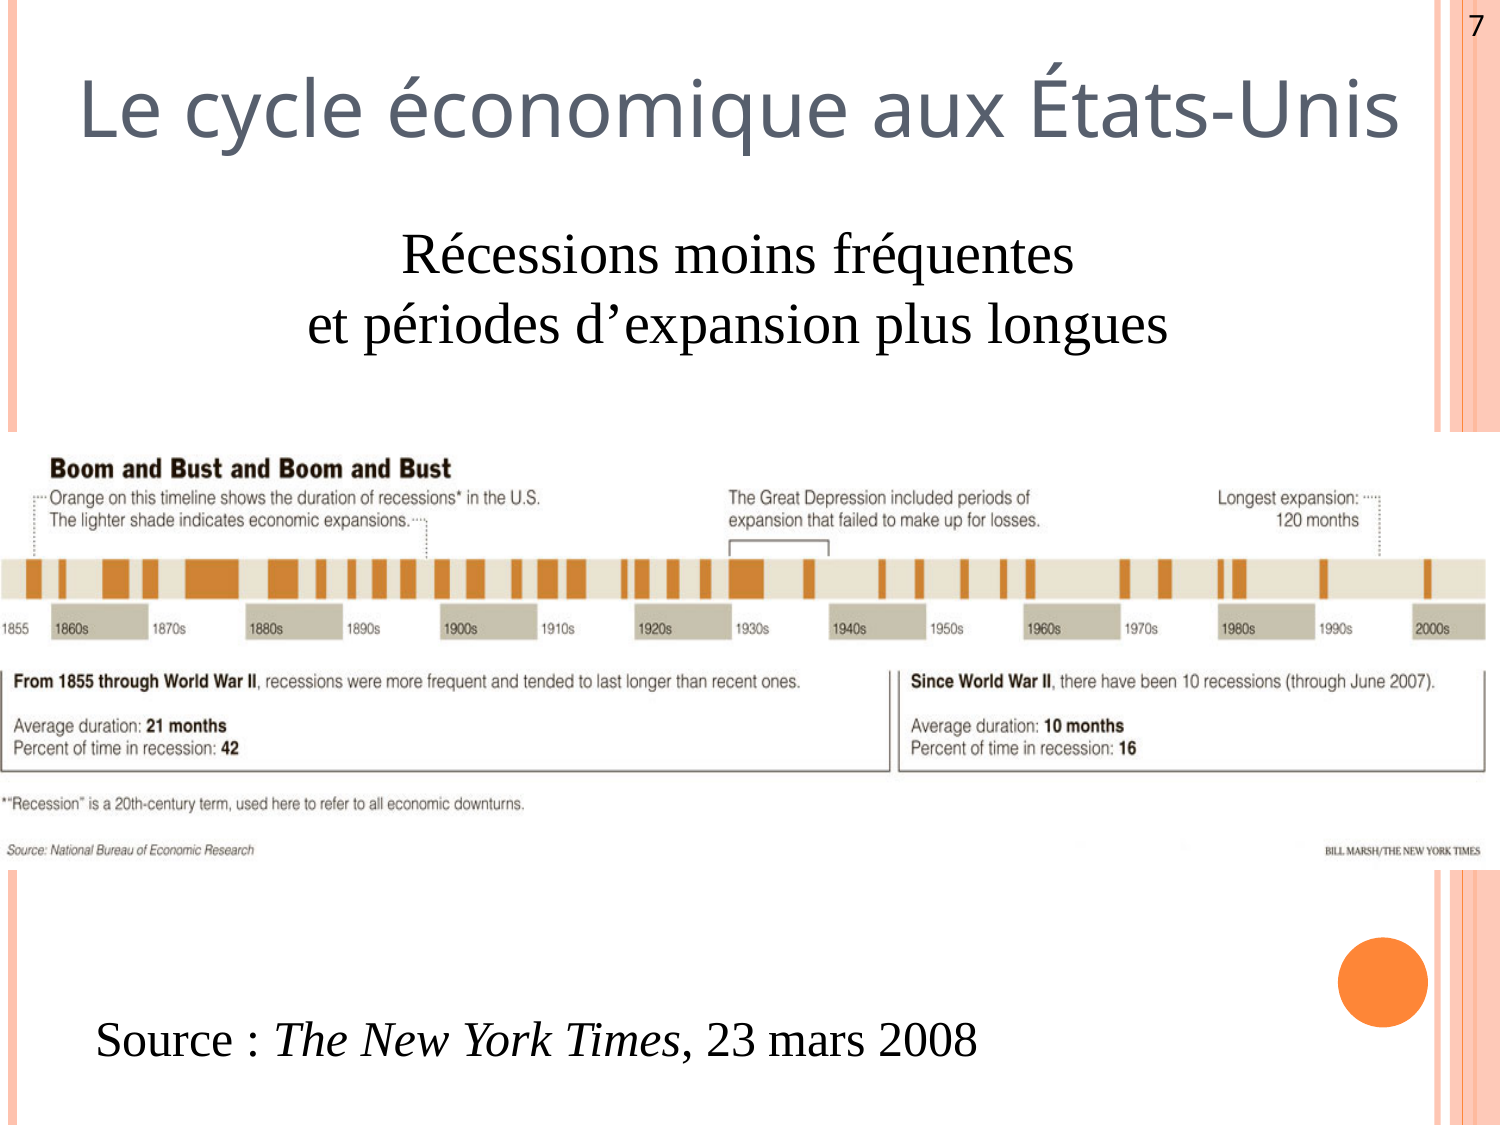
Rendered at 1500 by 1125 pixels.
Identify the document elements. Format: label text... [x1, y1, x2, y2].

text_box Récessions moins fréquentes et périodes d’expansion plus longues [183, 207, 1294, 363]
text_box <numéro> [1187, 0, 1500, 75]
text_box Source : The New York Times, 23 mars 2008 [80, 999, 994, 1075]
picture [0, 432, 1500, 870]
title Le cycle économique aux États-Unis [62, 37, 1450, 161]
